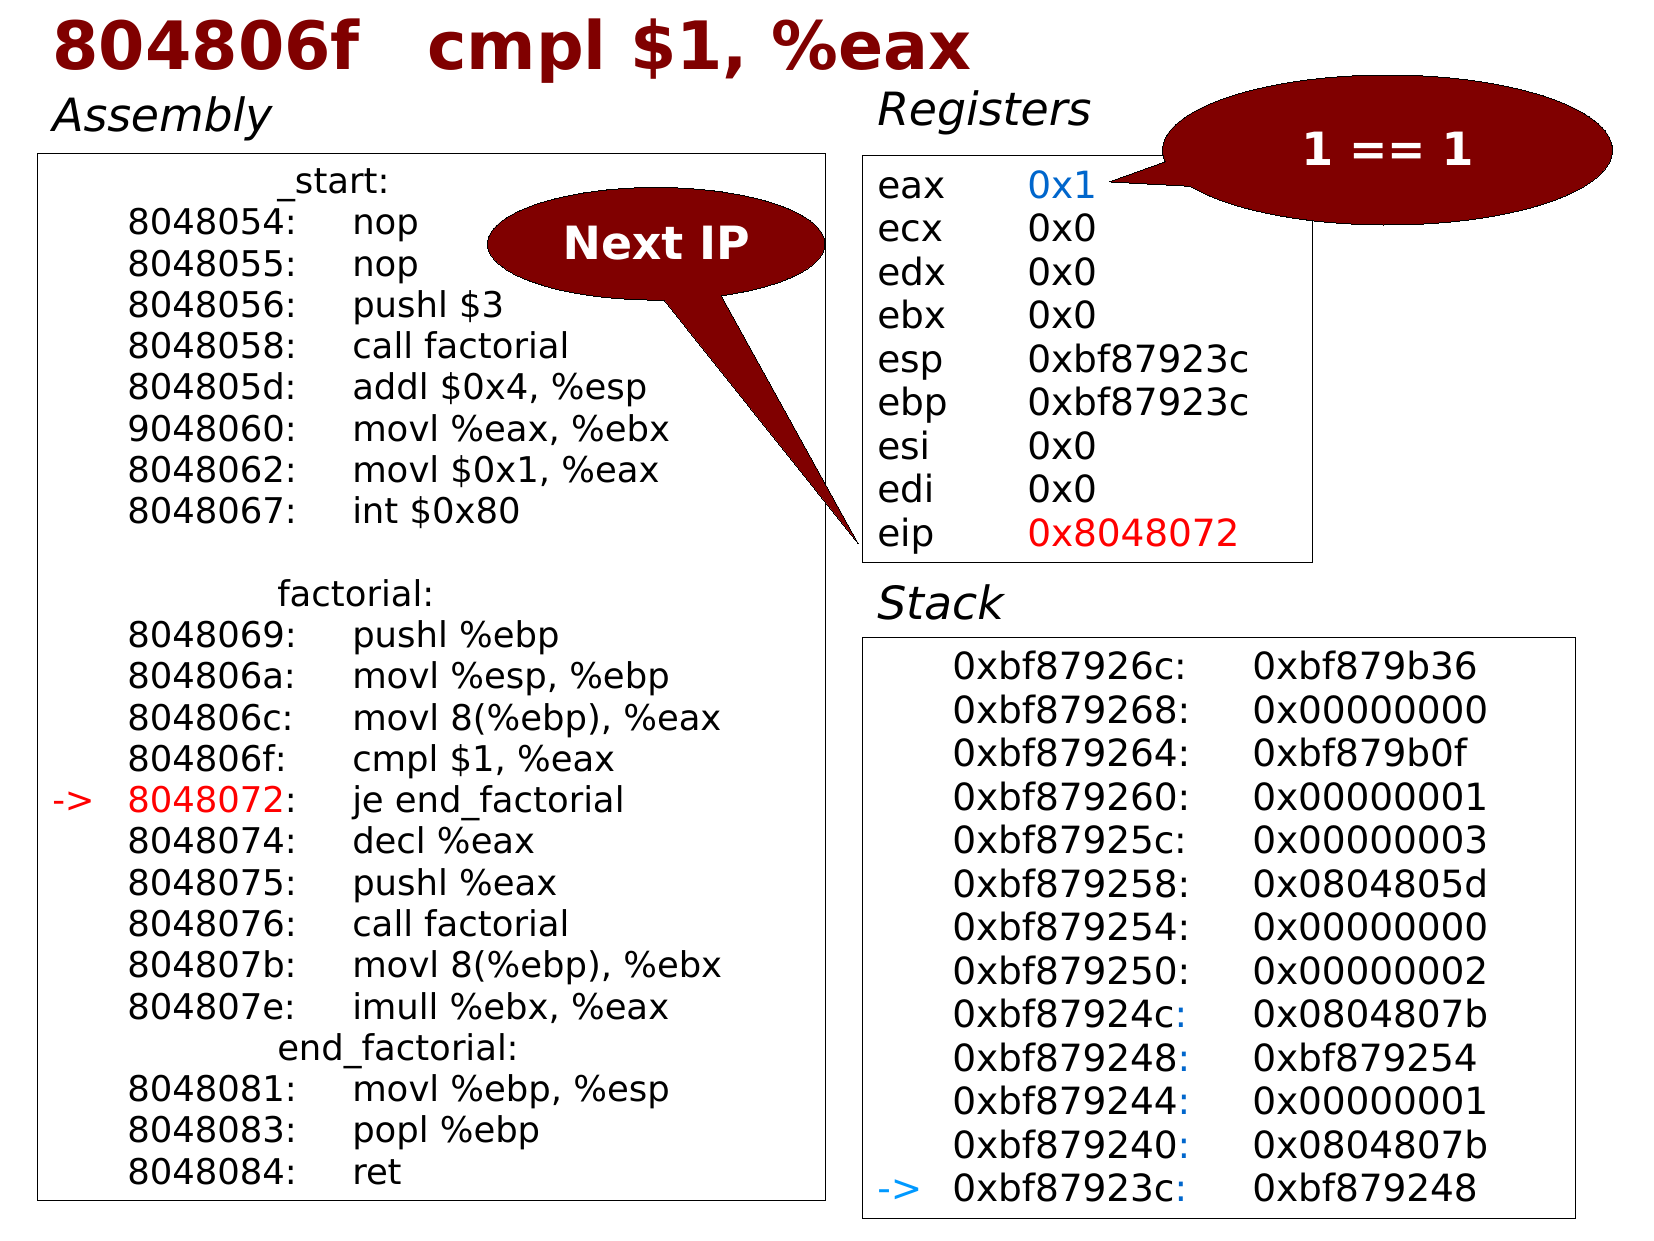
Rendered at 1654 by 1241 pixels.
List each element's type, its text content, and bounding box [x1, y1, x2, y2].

text_box 1 == 1 [1109, 75, 1613, 226]
text_box 804806f cmpl $1, %eax [37, 0, 1388, 93]
text_box Assembly [37, 81, 301, 151]
text_box eax 0x1 ecx 0x0 edx 0x0 ebx 0x0 esp 0xbf87923c ebp 0xbf87923c esi 0x0 edi 0x0 eip 0x8048072 [862, 155, 1313, 563]
text_box _start: 8048054: nop 8048055: nop 8048056: pushl $3 8048058: call factorial 804805d: addl $0x4, %esp 9048060: movl %eax, %ebx 8048062: movl $0x1, %eax 8048067: int $0x80 factorial: 8048069: pushl %ebp 804806a: movl %esp, %ebp 804806c: movl 8(%ebp), %eax 804806f: cmpl $1, %eax -> 8048072: je end_factorial 8048074: decl %eax 8048075: pushl %eax 8048076: call factorial 804807b: movl 8(%ebp), %ebx 804807e: imull %ebx, %eax end_factorial: 8048081: movl %ebp, %esp 8048083: popl %ebp 8048084: ret [37, 153, 826, 1201]
text_box 0xbf87926c: 0xbf879b36 0xbf879268: 0x00000000 0xbf879264: 0xbf879b0f 0xbf879260: 0x00000001 0xbf87925c: 0x00000003 0xbf879258: 0x0804805d 0xbf879254: 0x00000000 0xbf879250: 0x00000002 0xbf87924c: 0x0804807b 0xbf879248: 0xbf879254 0xbf879244: 0x00000001 0xbf879240: 0x0804807b -> 0xbf87923c: 0xbf879248 [862, 637, 1576, 1219]
text_box Registers [862, 75, 1126, 144]
text_box Stack [862, 569, 1051, 638]
text_box Next IP [487, 187, 859, 544]
